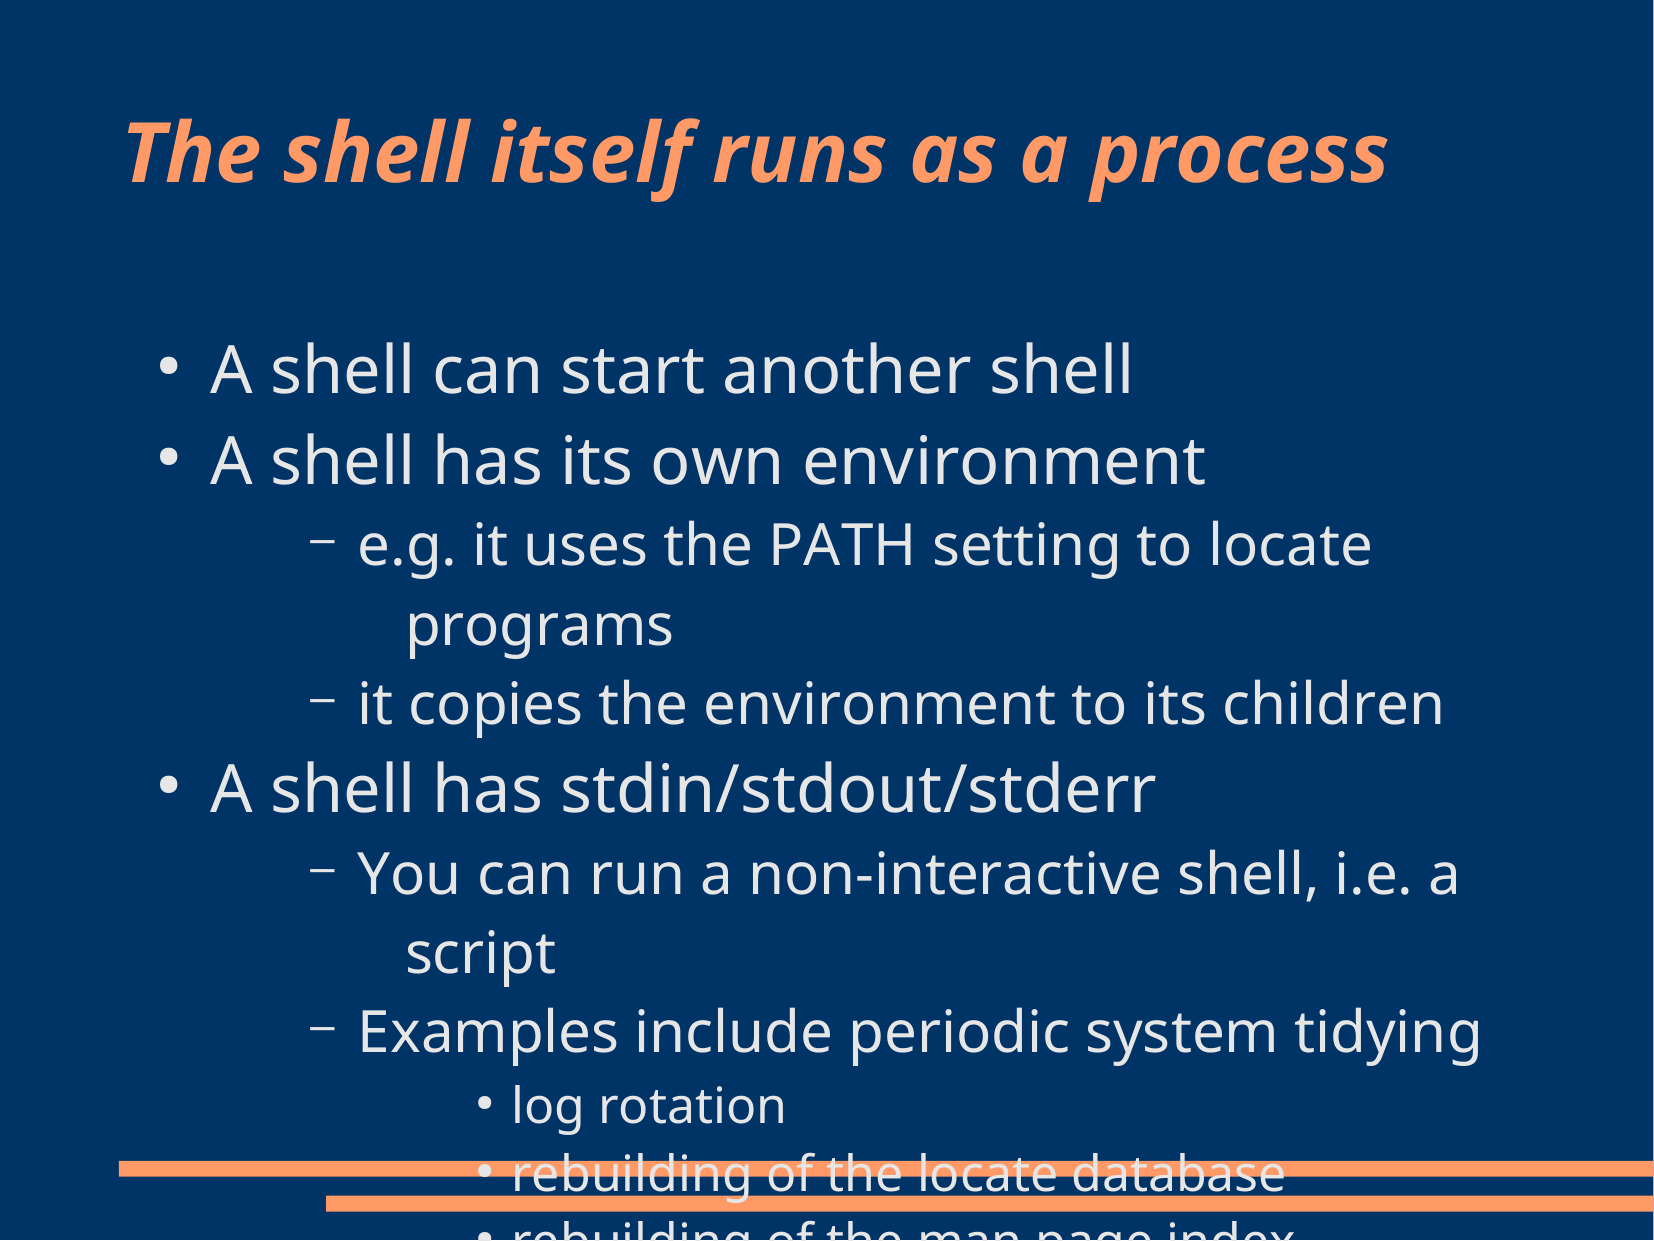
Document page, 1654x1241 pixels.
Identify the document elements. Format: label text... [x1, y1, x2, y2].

title The shell itself runs as a process [121, 46, 1534, 254]
list A shell can start another shell A shell has its own environment e.g. it uses the PATH setting to locate programs it copies the environment to its children A shell has stdin/stdout/stderr You can run a non-interactive shell, i.e. a script Examples include periodic system tidying log rotation rebuilding of the locate database rebuilding of the man page index [121, 322, 1561, 1132]
